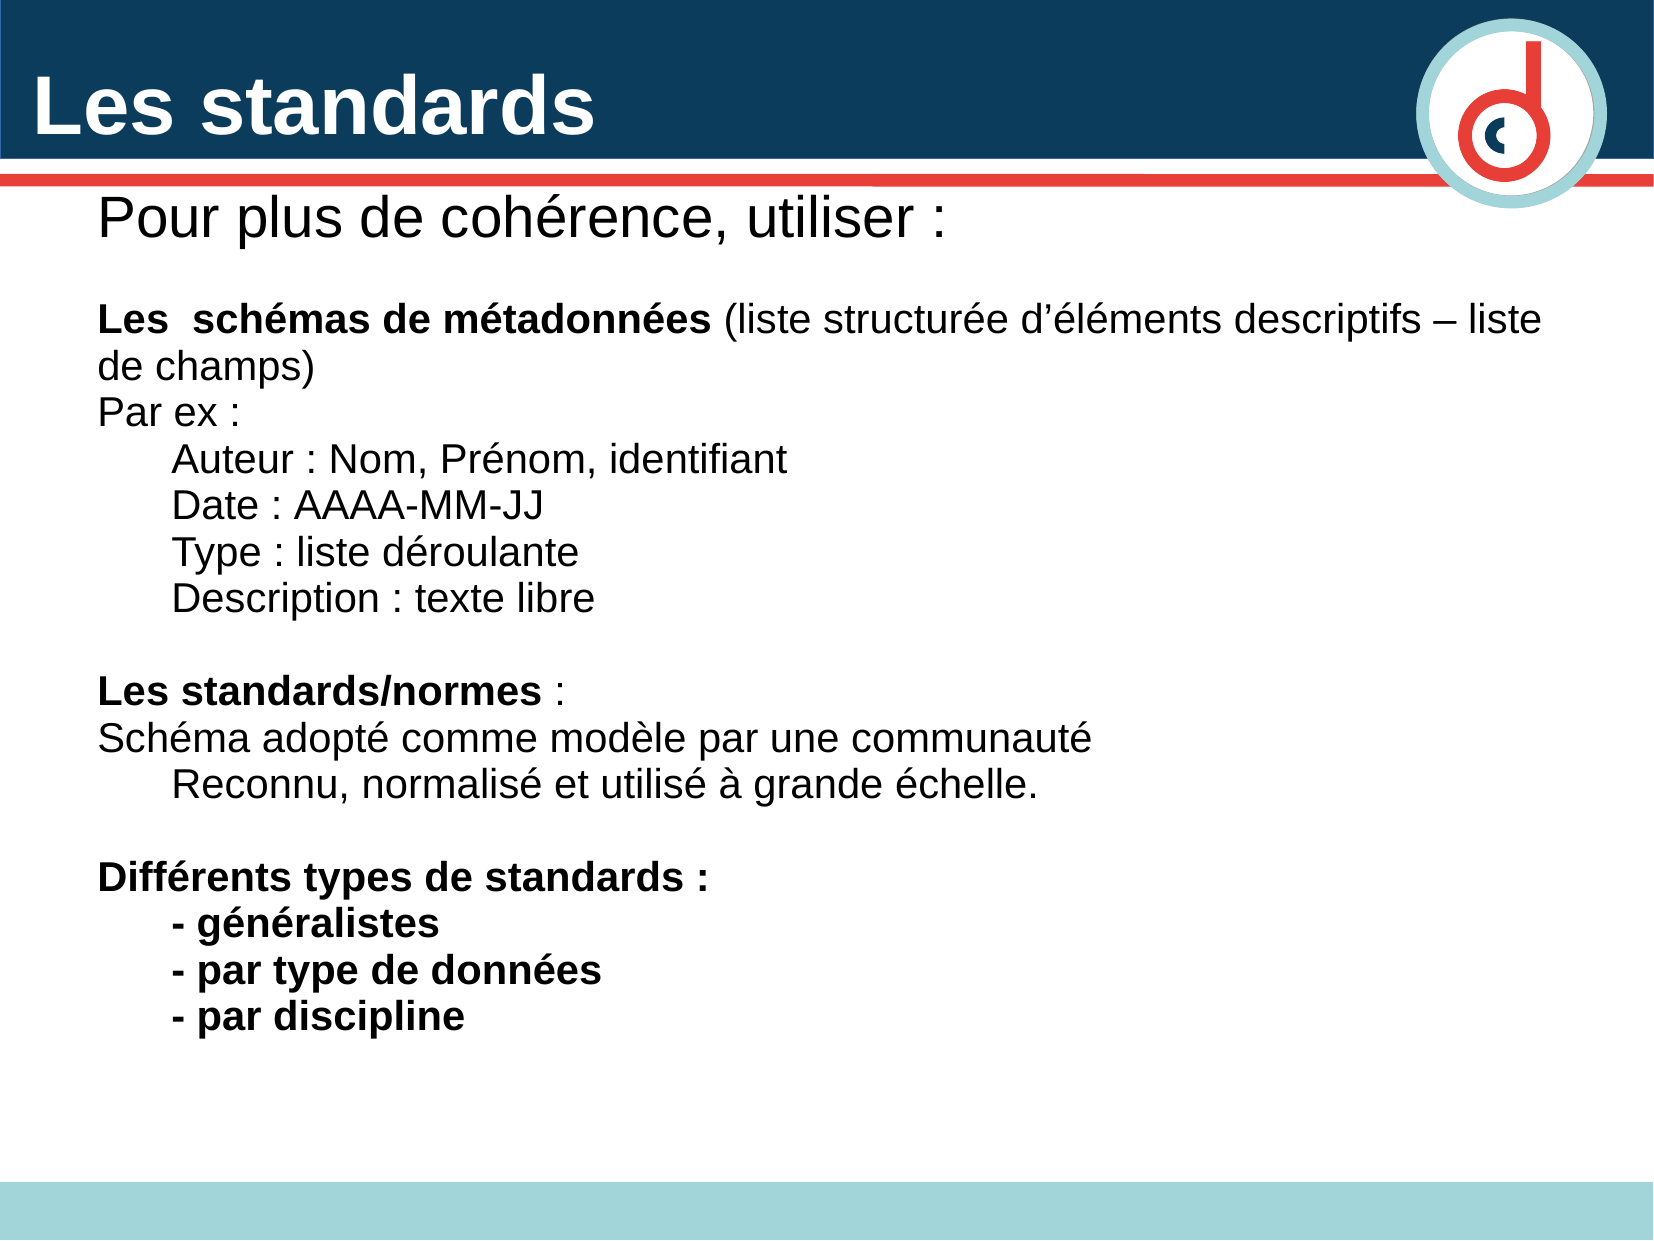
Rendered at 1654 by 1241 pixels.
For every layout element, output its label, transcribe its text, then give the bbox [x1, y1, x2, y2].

title Les standards [17, 11, 1412, 159]
text_box Pour plus de cohérence, utiliser : Les schémas de métadonnées (liste structurée d’éléments descriptifs – liste de champs) Par ex : Auteur : Nom, Prénom, identifiant Date : AAAA-MM-JJ Type : liste déroulante Description : texte libre Les standards/normes : Schéma adopté comme modèle par une communauté Reconnu, normalisé et utilisé à grande échelle. Différents types de standards : - généralistes - par type de données - par discipline [82, 177, 1590, 1063]
